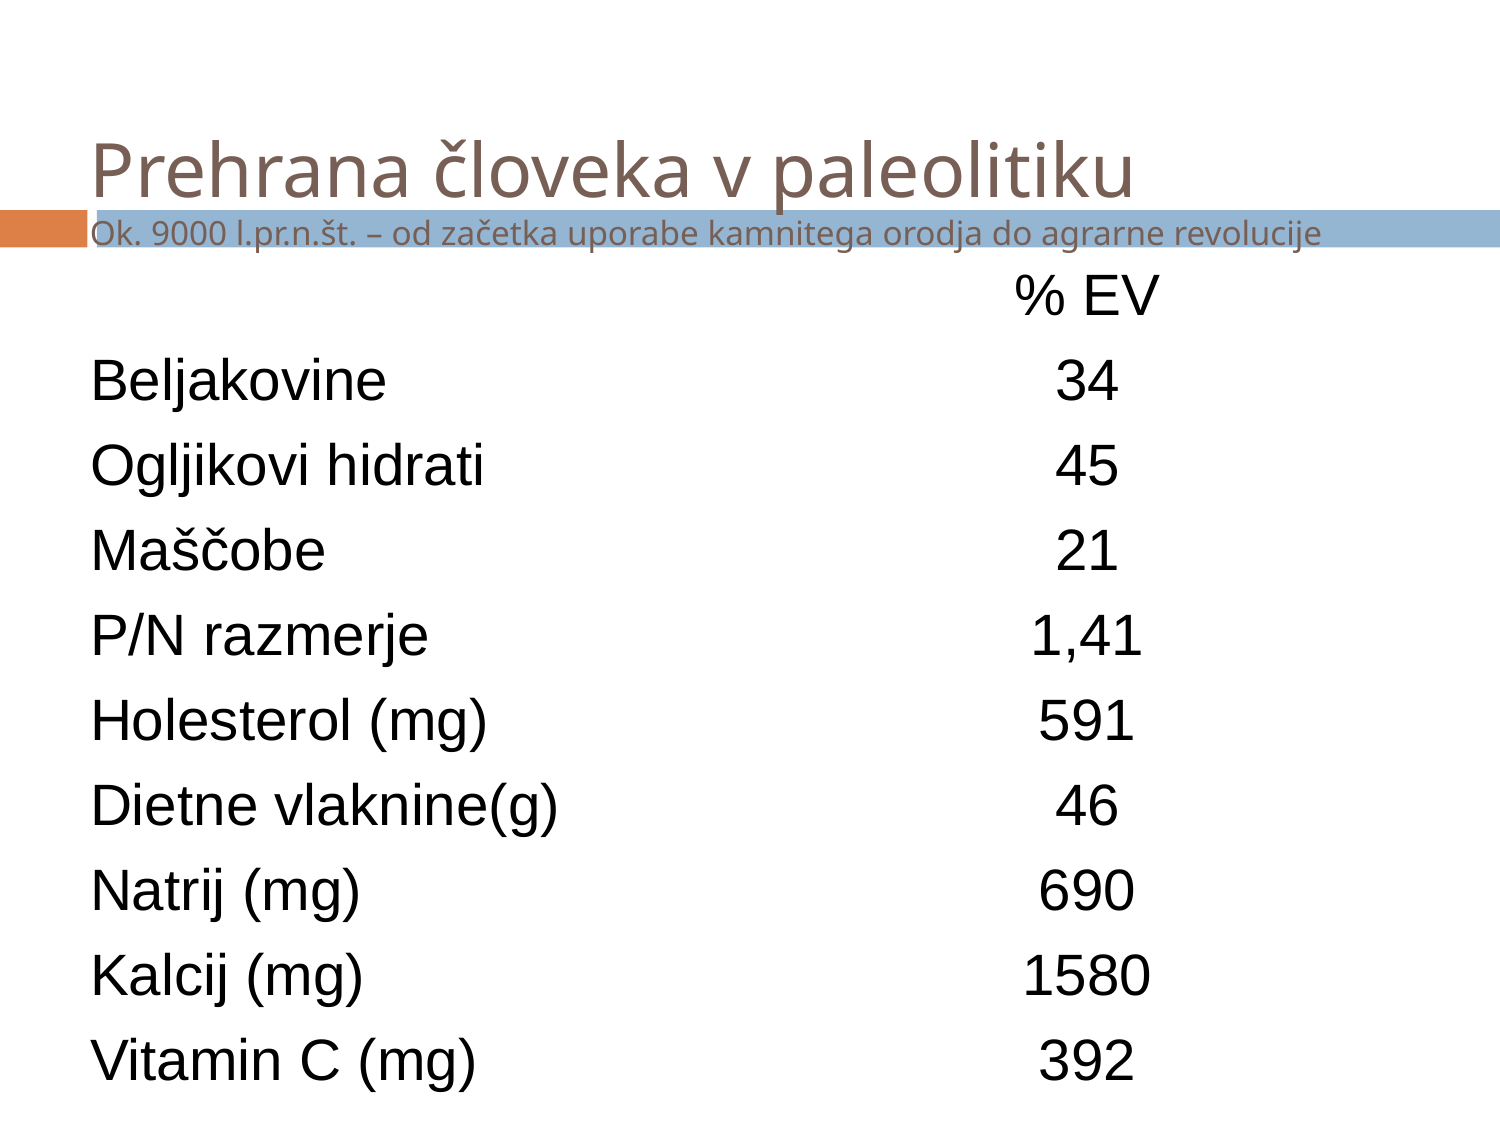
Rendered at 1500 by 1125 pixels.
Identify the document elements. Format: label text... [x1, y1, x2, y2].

table_cell Ogljikovi hidrati [75, 425, 750, 510]
table_cell 21 [750, 510, 1425, 595]
table_cell 591 [750, 680, 1425, 765]
table_cell 34 [750, 340, 1425, 425]
table_cell 690 [750, 850, 1425, 935]
table_header % EV [750, 255, 1425, 340]
table_cell 1580 [750, 935, 1425, 1020]
table_cell Maščobe [75, 510, 750, 595]
table_cell Dietne vlaknine(g) [75, 765, 750, 850]
table_cell P/N razmerje [75, 595, 750, 680]
table_cell 46 [750, 765, 1425, 850]
table_header [75, 255, 750, 340]
table_cell 45 [750, 425, 1425, 510]
title Prehrana človeka v paleolitiku Ok. 9000 l.pr.n.št. – od začetka uporabe kamnitega orodja do agrarne revolucije [75, 75, 1425, 255]
table_cell Beljakovine [75, 340, 750, 425]
table_cell Kalcij (mg) [75, 935, 750, 1020]
table_cell Natrij (mg) [75, 850, 750, 935]
table_cell 1,41 [750, 595, 1425, 680]
table_cell Vitamin C (mg) [75, 1020, 750, 1105]
table_cell 392 [750, 1020, 1425, 1105]
table_cell Holesterol (mg) [75, 680, 750, 765]
